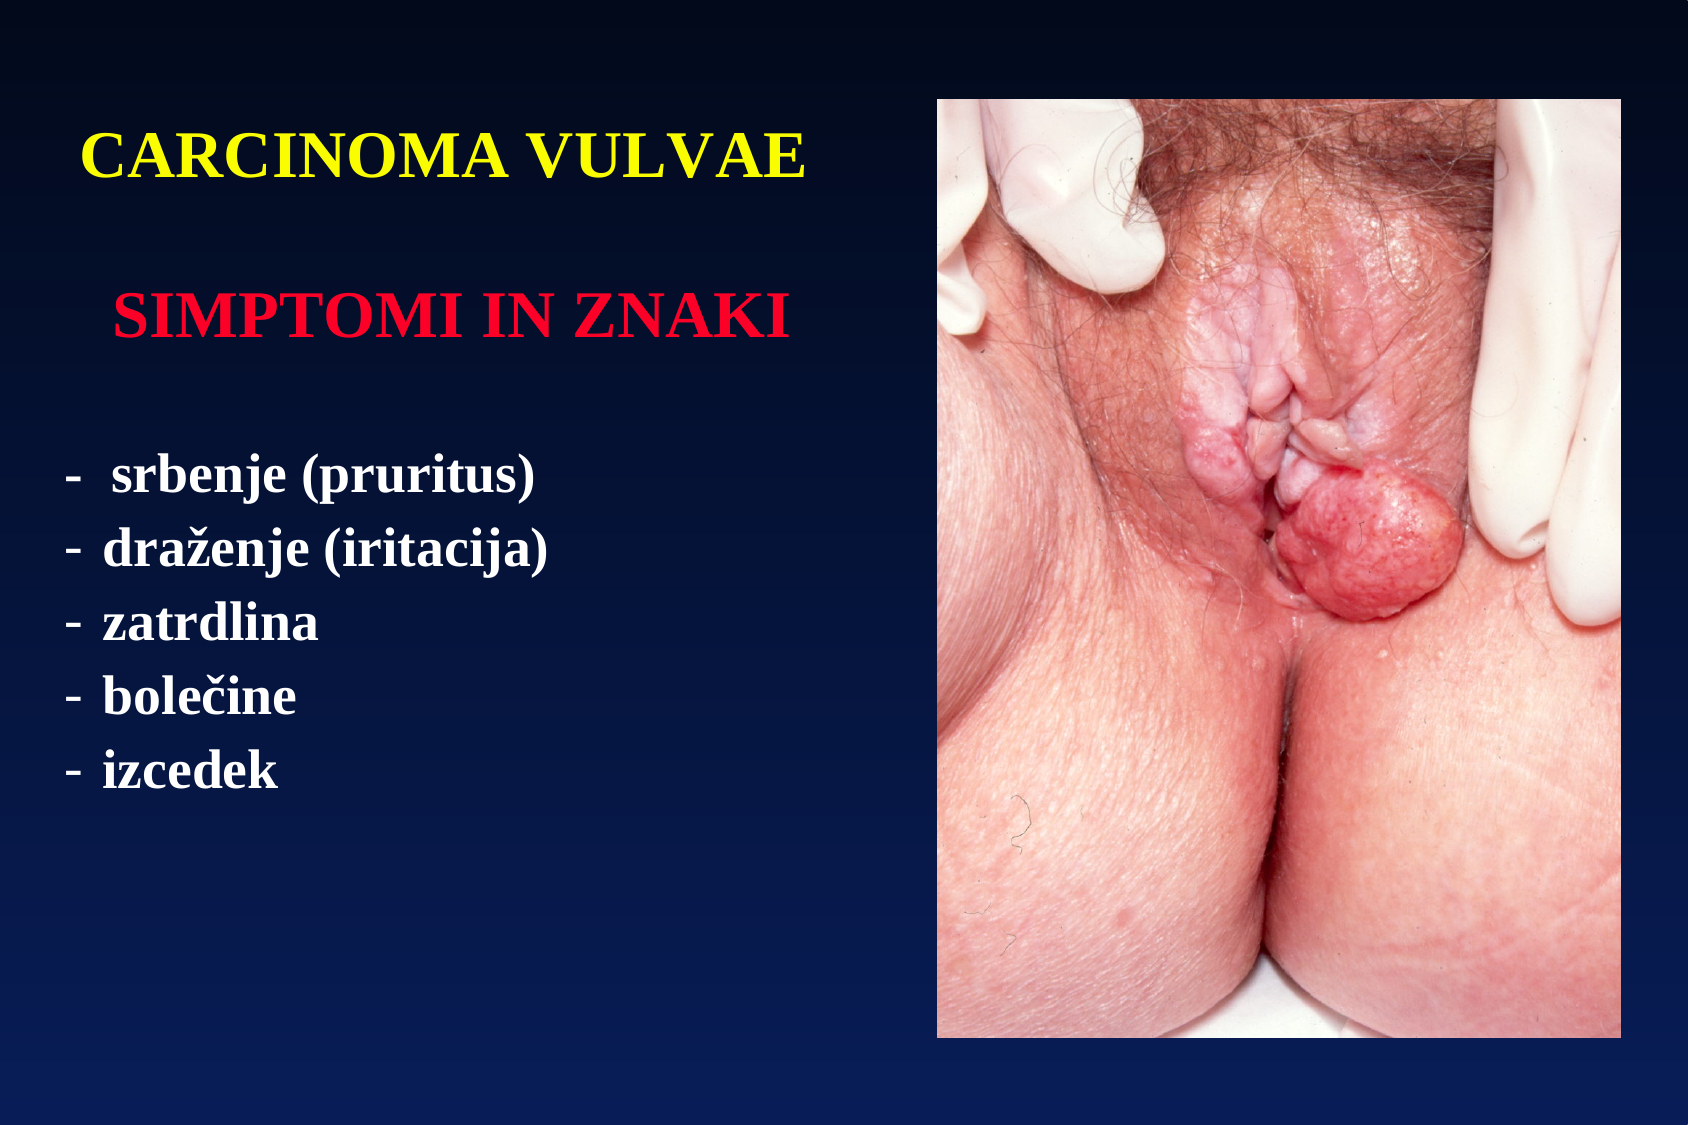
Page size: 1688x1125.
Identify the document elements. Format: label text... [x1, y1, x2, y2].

list - srbenje (pruritus) draženje (iritacija) zatrdlina bolečine izcedek [49, 437, 825, 1038]
picture [937, 99, 1621, 1038]
title CARCINOMA VULVAE SIMPTOMI IN ZNAKI [0, 62, 888, 400]
